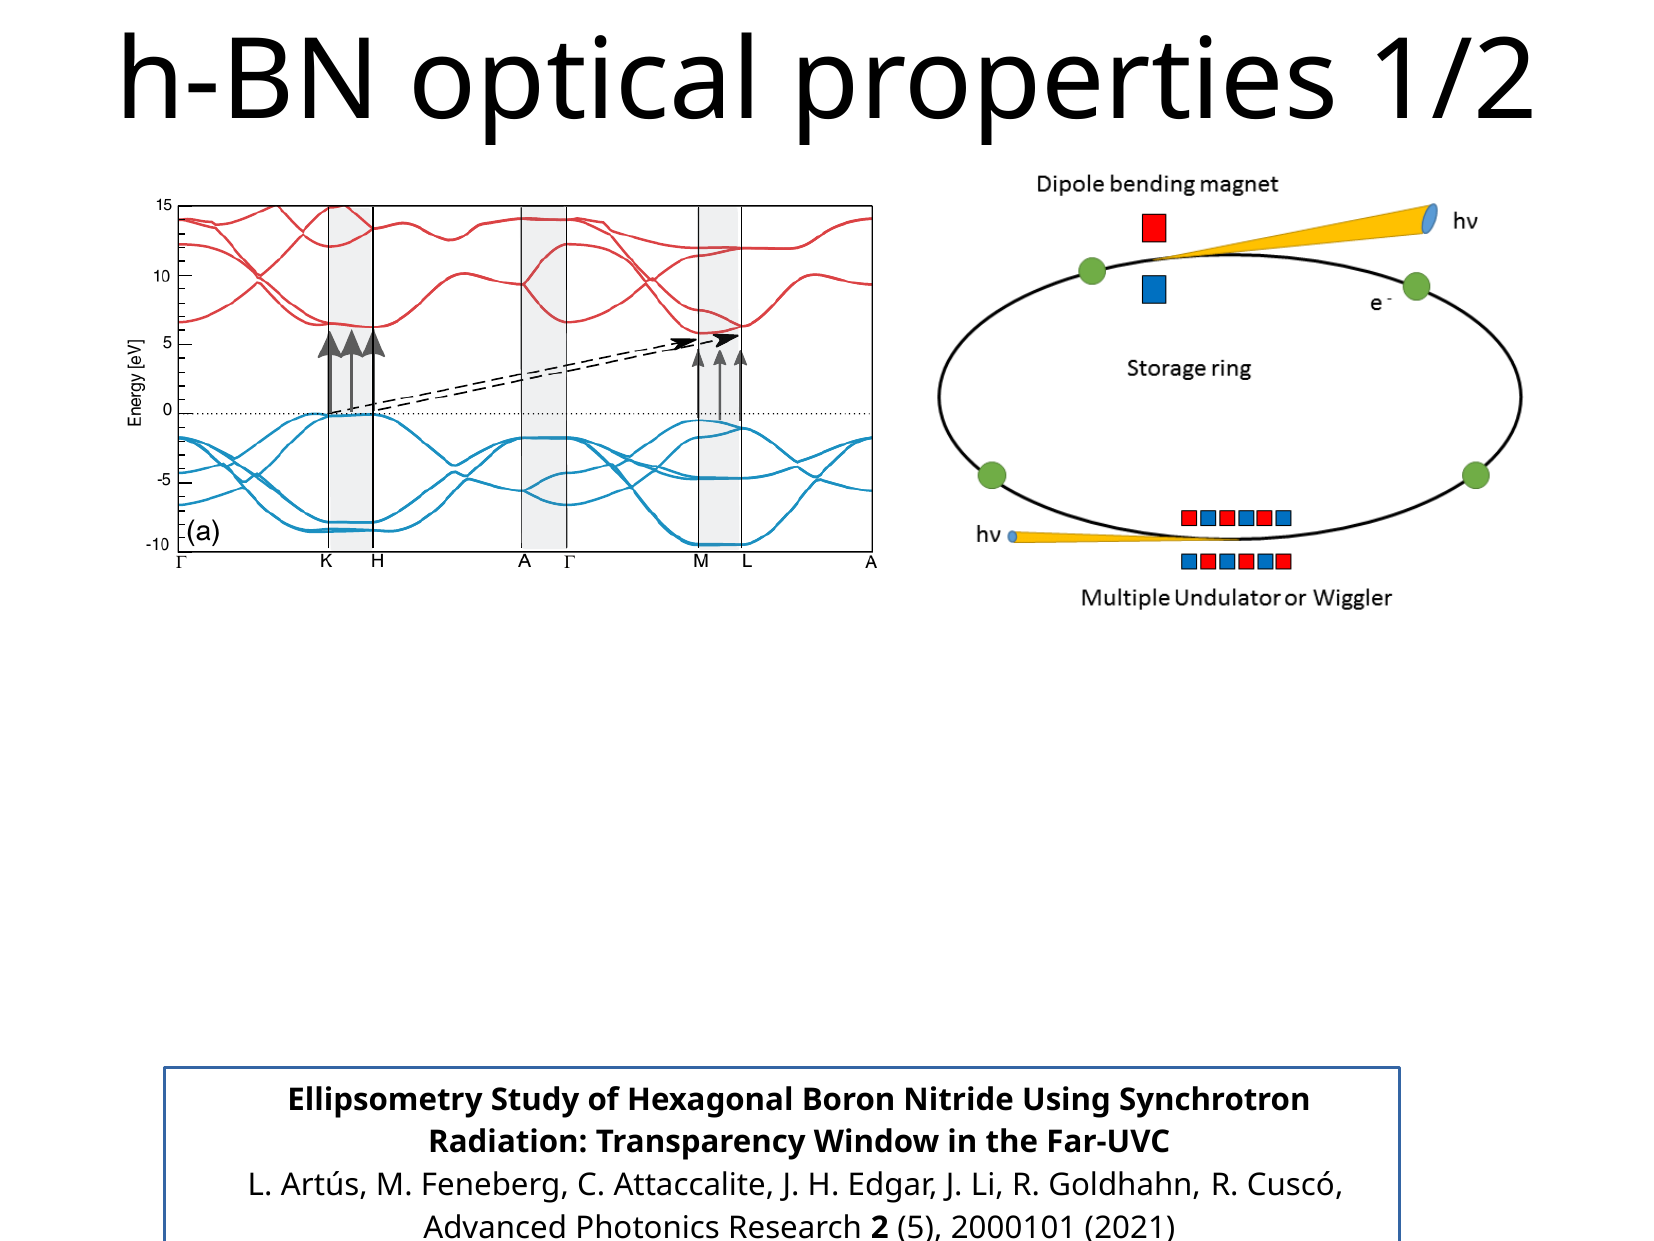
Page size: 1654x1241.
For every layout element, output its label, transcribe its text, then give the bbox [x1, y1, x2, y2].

picture [92, 189, 893, 582]
title h-BN optical properties 1/2 [82, 2, 1571, 148]
picture [930, 163, 1531, 616]
text_box Ellipsometry Study of Hexagonal Boron Nitride Using Synchrotron Radiation: Transparency Window in the Far‐UVC L. Artús, M. Feneberg, C. Attaccalite, J. H. Edgar, J. Li, R. Goldhahn, R. Cuscó, Advanced Photonics Research 2 (5), 2000101 (2021) [164, 1067, 1400, 1211]
